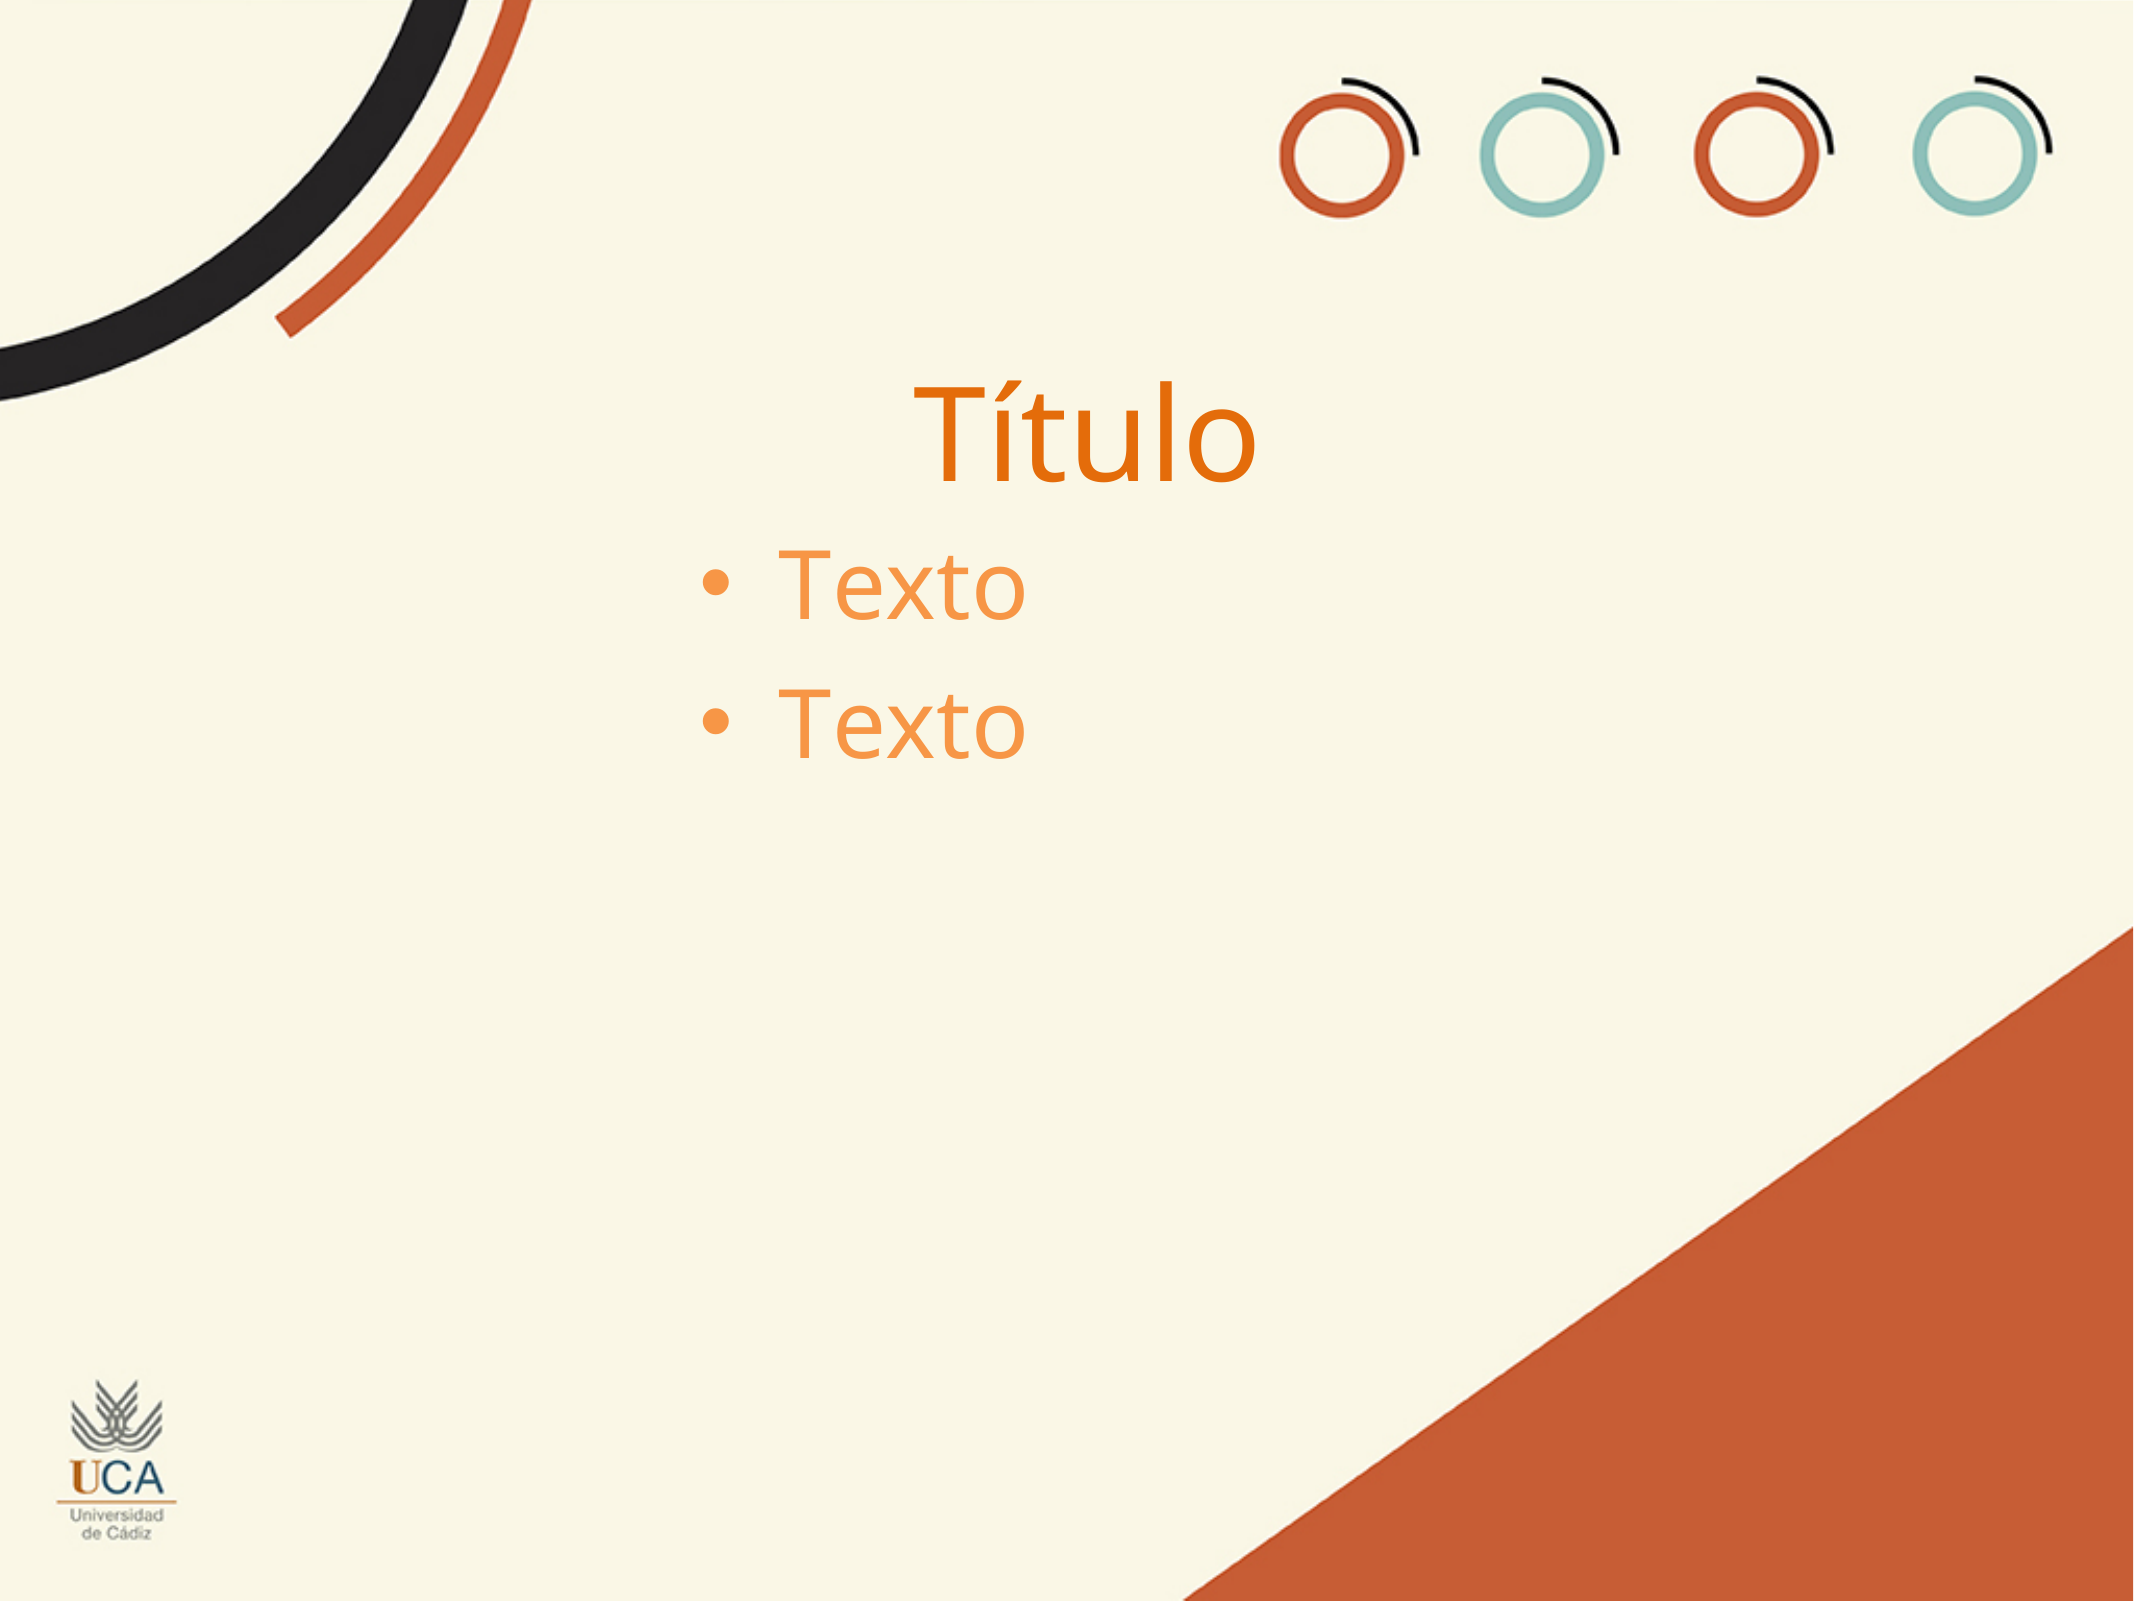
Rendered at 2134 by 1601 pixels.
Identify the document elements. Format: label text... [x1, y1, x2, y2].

list Texto Texto [677, 513, 1499, 1292]
picture [0, 0, 2134, 1601]
title Título [677, 339, 1499, 513]
